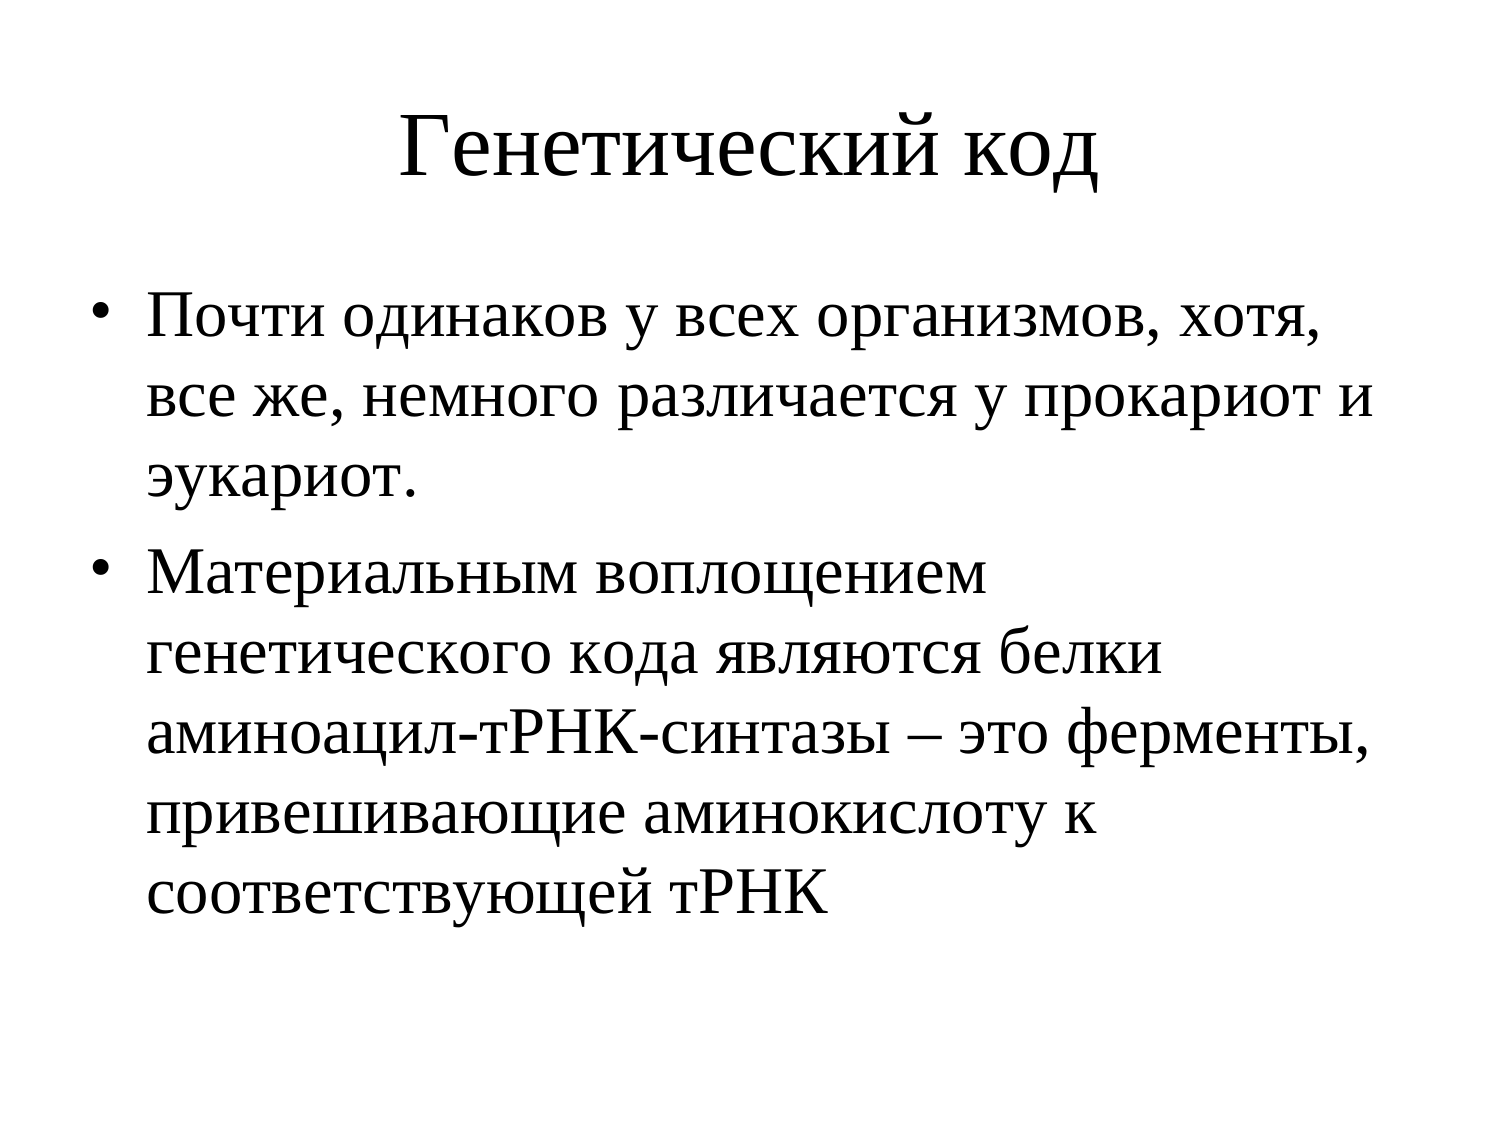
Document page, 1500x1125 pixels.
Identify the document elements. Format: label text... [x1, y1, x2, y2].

title Генетический код [75, 45, 1426, 233]
list Почти одинаков у всех организмов, хотя, все же, немного различается у прокариот и эукариот. Материальным воплощением генетического кода являются белки аминоацил-тРНК-синтазы – это ферменты, привешивающие аминокислоту к соответствующей тРНК [75, 262, 1426, 1006]
